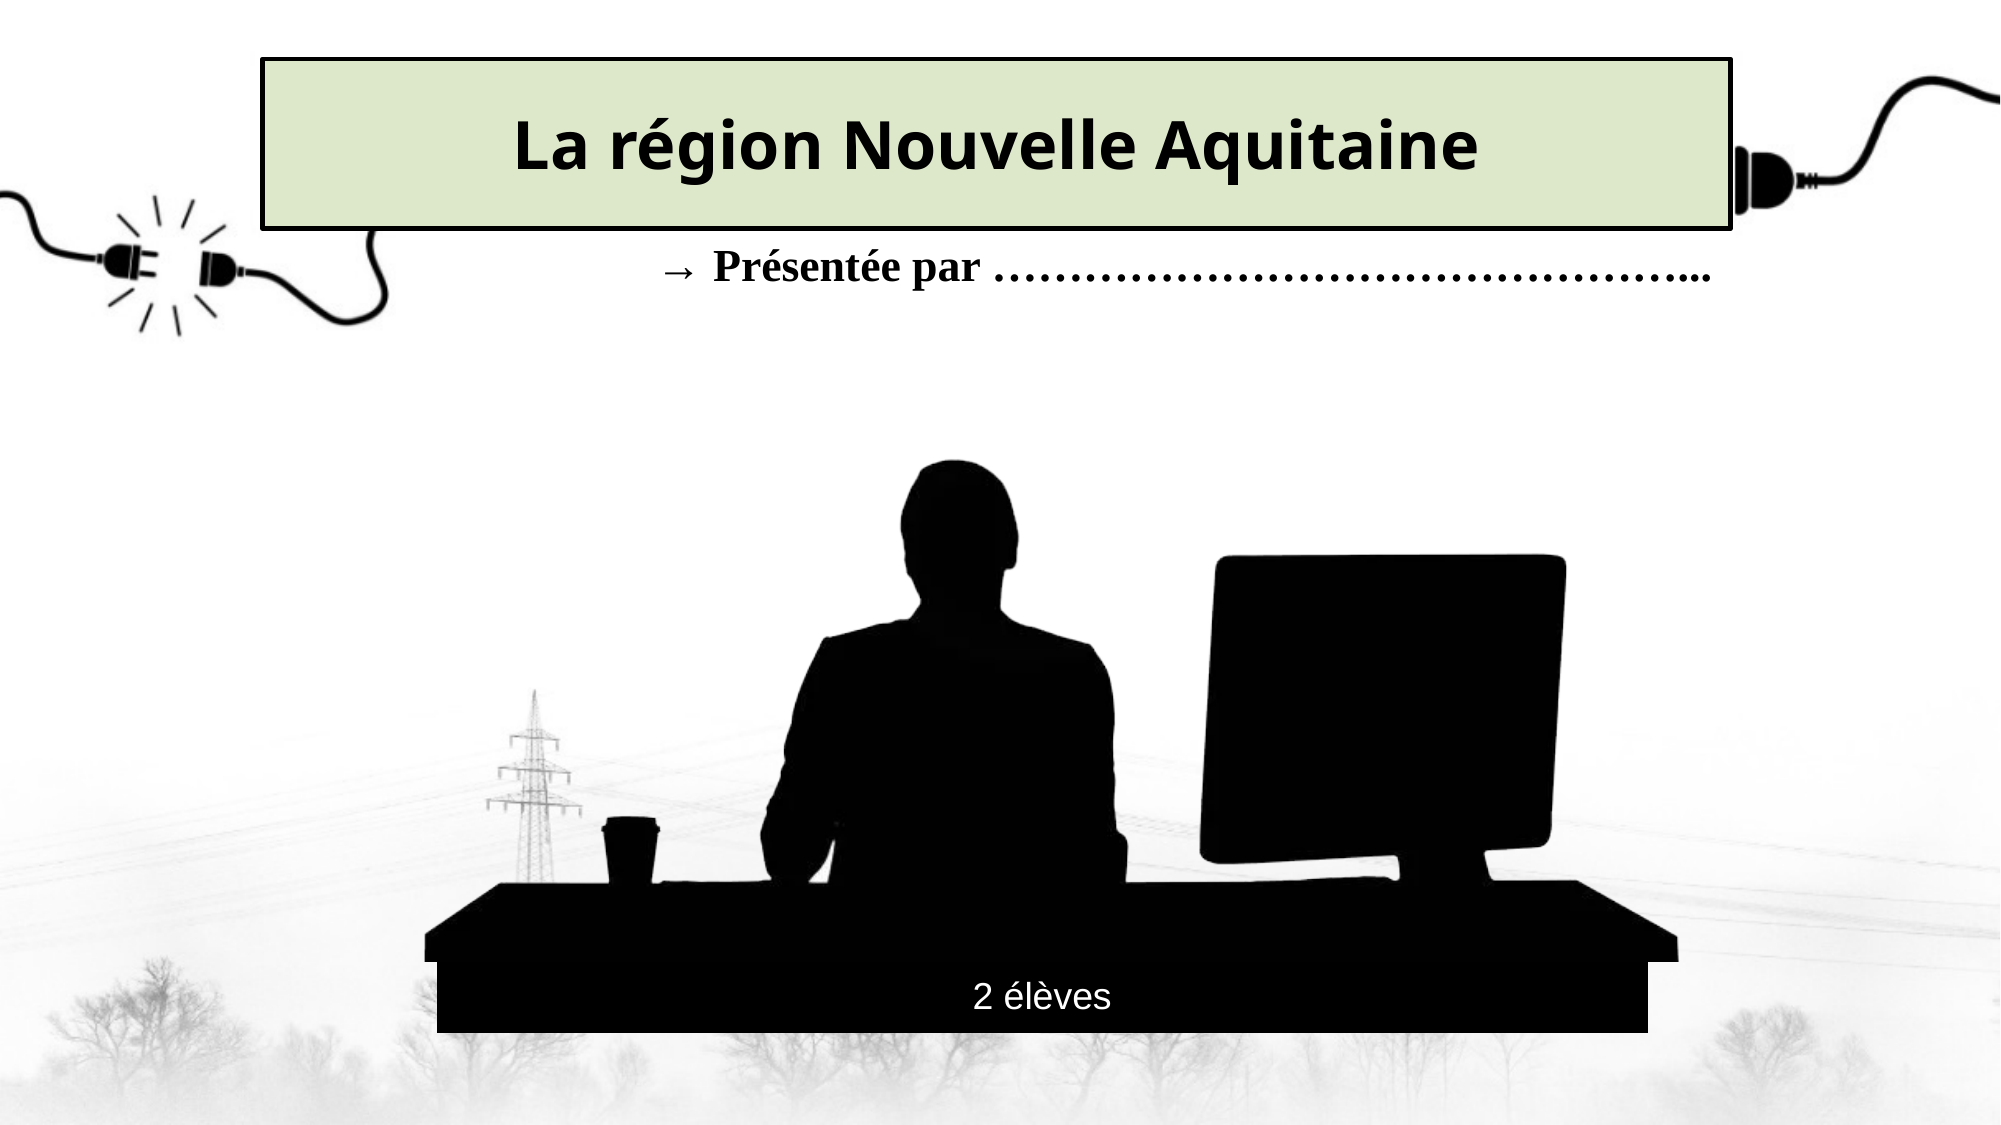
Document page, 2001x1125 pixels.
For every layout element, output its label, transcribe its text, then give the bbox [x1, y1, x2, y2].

text_box La région Nouvelle Aquitaine [262, 58, 1731, 229]
text_box 2 élèves [437, 962, 1648, 1033]
text_box → Présentée par ………………………………………... [624, 233, 1728, 300]
picture [0, 0, 2001, 1125]
